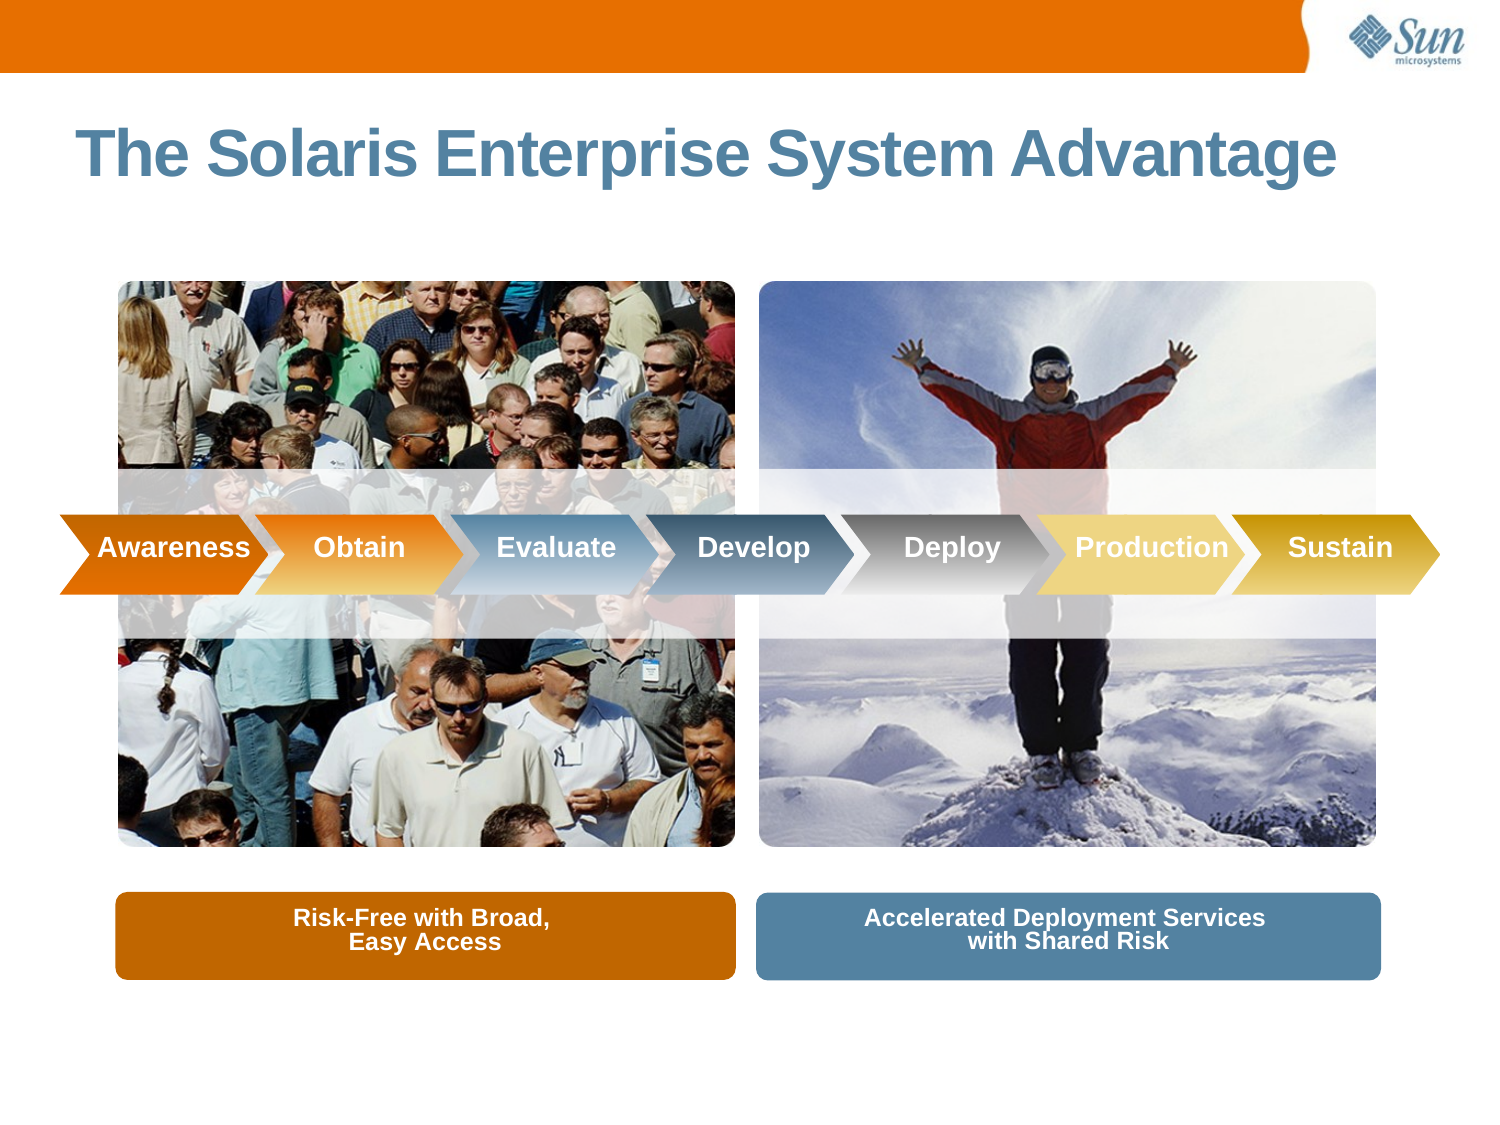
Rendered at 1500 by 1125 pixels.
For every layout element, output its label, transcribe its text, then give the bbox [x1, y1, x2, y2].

picture [759, 639, 1376, 847]
text_box Awareness [96, 535, 287, 623]
text_box [59, 468, 1426, 639]
picture [118, 281, 735, 468]
text_box Accelerated Deployment Services with Shared Risk [863, 907, 1276, 961]
picture [118, 639, 735, 847]
text_box Production [1075, 535, 1258, 604]
text_box Develop [697, 535, 849, 604]
title The Solaris Enterprise System Advantage [75, 122, 1437, 227]
picture [507, 283, 522, 293]
text_box [115, 891, 736, 980]
text_box Obtain [313, 535, 466, 603]
picture [759, 281, 1376, 468]
text_box [756, 892, 1382, 981]
text_box Deploy [903, 535, 1056, 604]
text_box Sustain [1287, 535, 1440, 604]
text_box Evaluate [496, 535, 649, 604]
text_box Risk-Free with Broad, Easy Access [293, 907, 559, 961]
picture [0, 0, 1500, 73]
